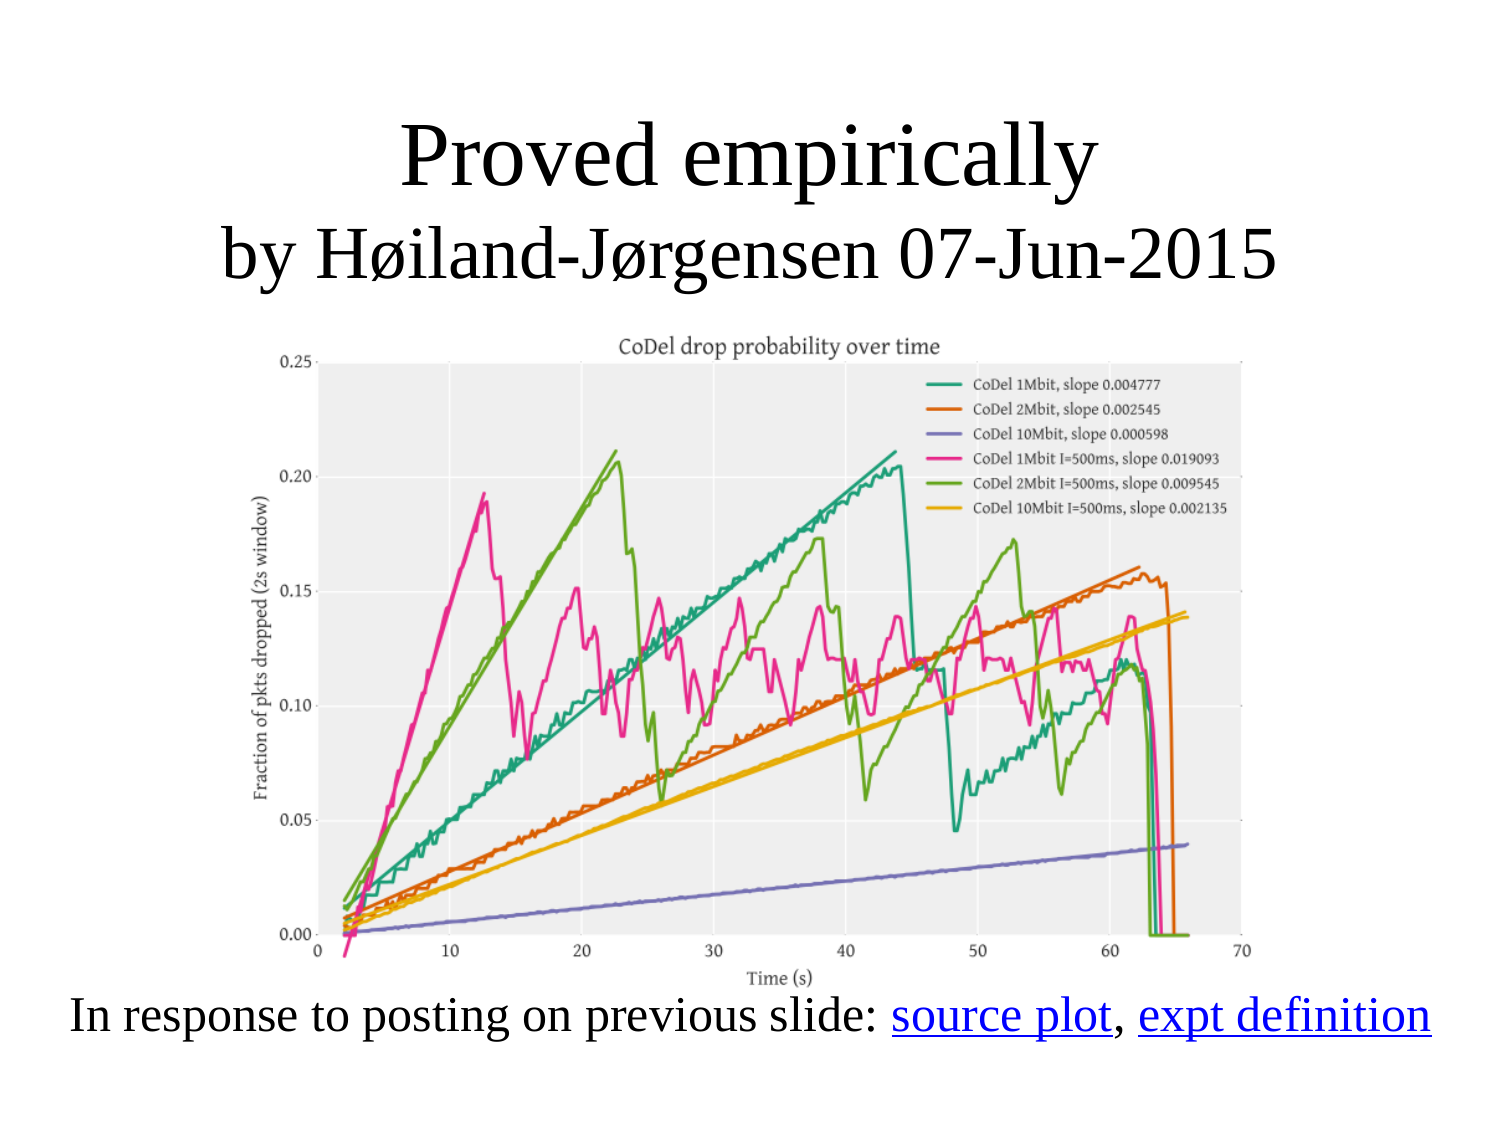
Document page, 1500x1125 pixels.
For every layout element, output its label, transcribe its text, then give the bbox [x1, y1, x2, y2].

text_box In response to posting on previous slide: source plot, expt definition [54, 974, 1447, 1049]
text_box Proved empirically by Høiland-Jørgensen 07-Jun-2015 [112, 85, 1388, 302]
picture [239, 324, 1261, 974]
